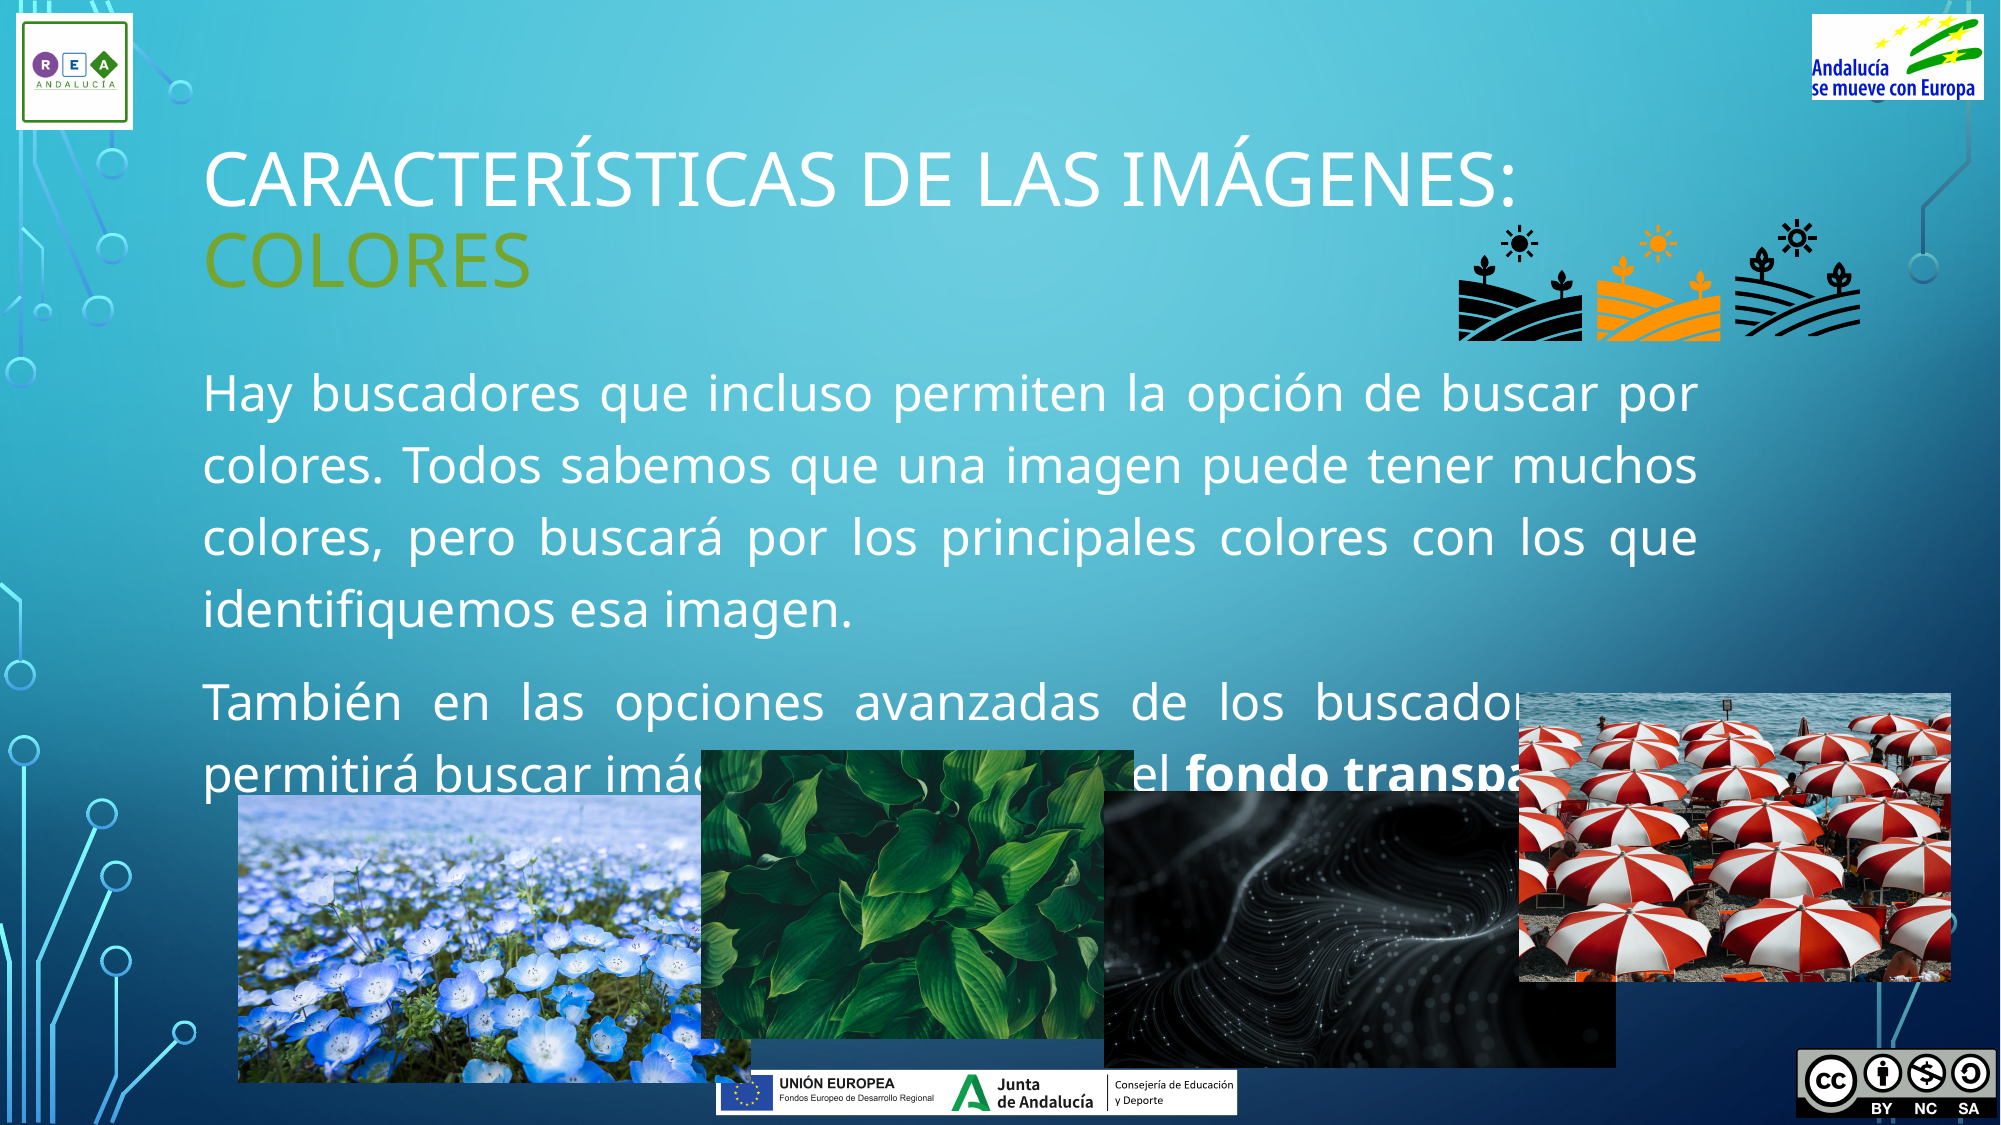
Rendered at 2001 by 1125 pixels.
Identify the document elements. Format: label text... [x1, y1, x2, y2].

title Características de las imágenes: colores [187, 101, 1813, 341]
picture [1812, 14, 1984, 100]
list Hay buscadores que incluso permiten la opción de buscar por colores. Todos sabemos que una imagen puede tener muchos colores, pero buscará por los principales colores con los que identifiquemos esa imagen. También en las opciones avanzadas de los buscadores nos permitirá buscar imágenes que tengan el fondo transparente. [187, 341, 1813, 923]
picture [1796, 1048, 1997, 1118]
picture [16, 13, 133, 130]
picture [1450, 208, 1868, 354]
picture [238, 693, 1951, 1119]
